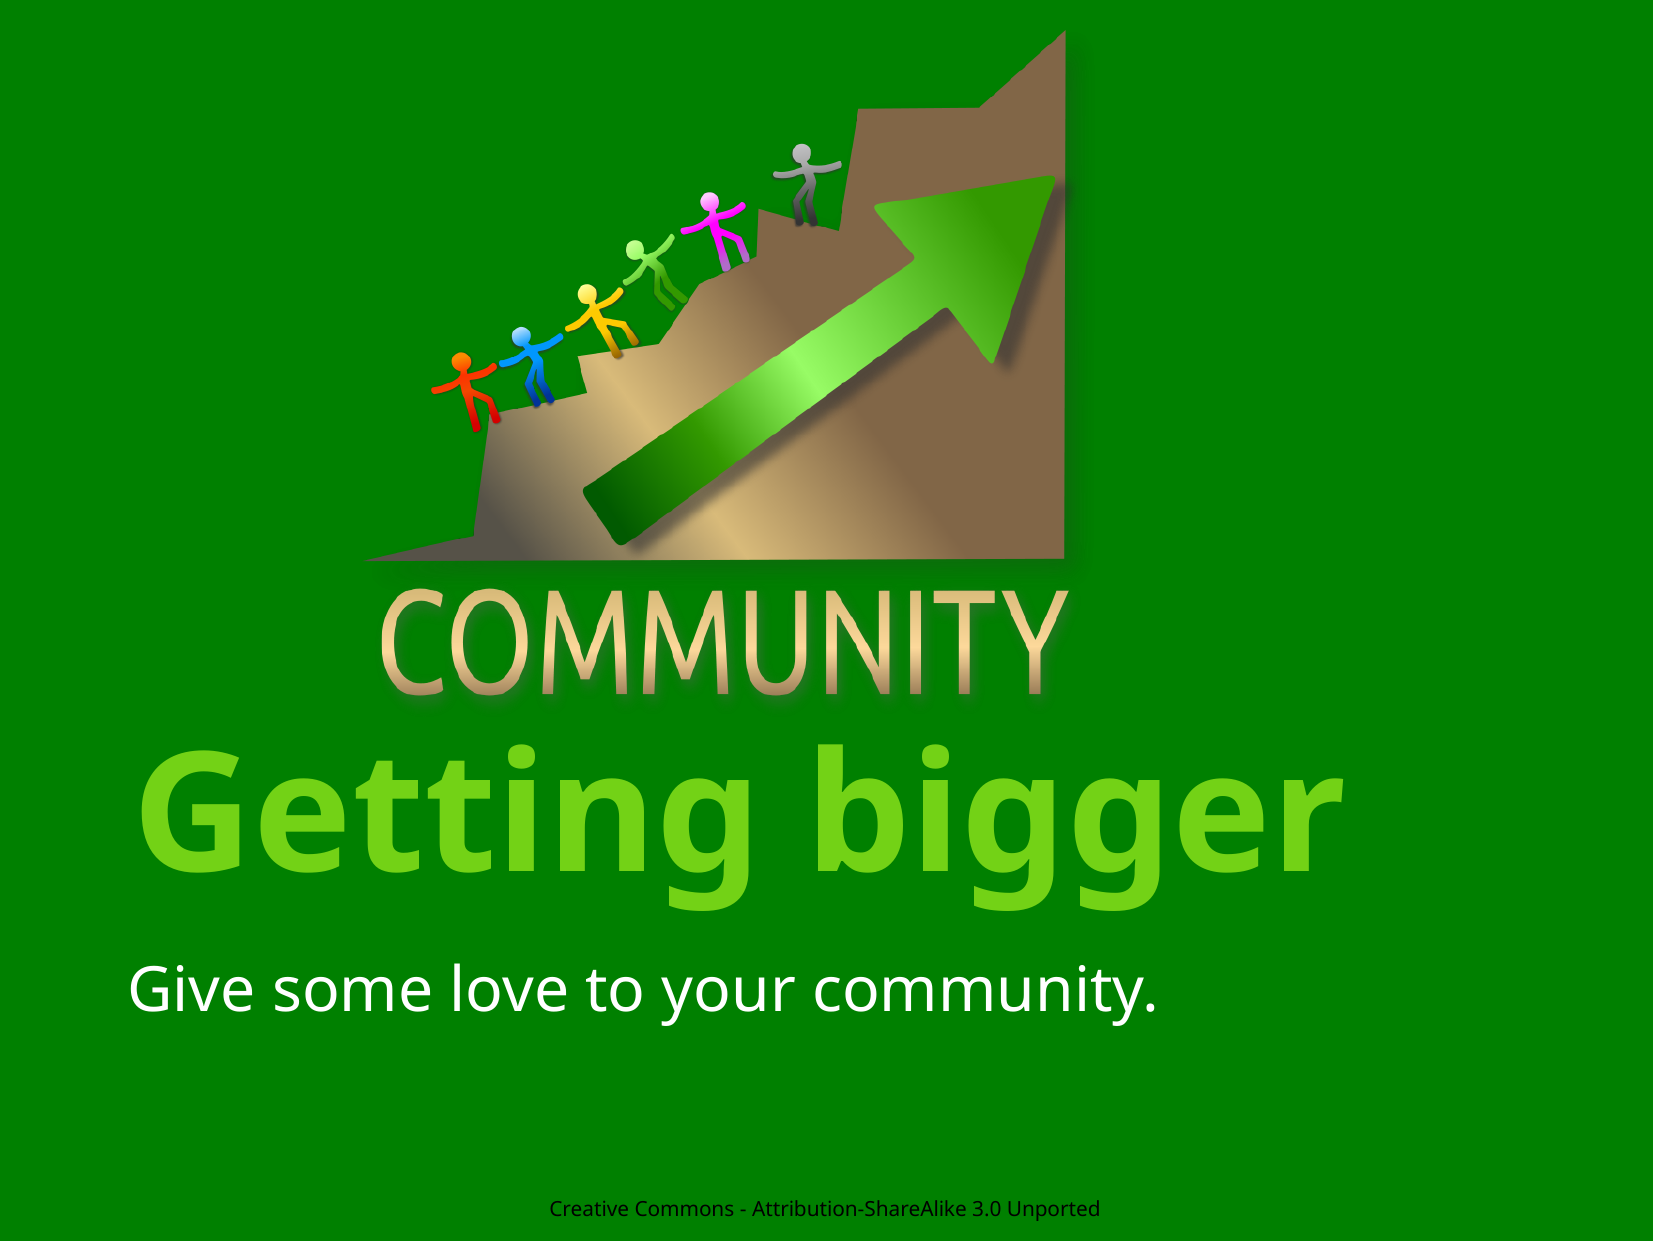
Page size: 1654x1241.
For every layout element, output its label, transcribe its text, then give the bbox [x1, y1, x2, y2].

text_box Getting bigger [118, 129, 1535, 928]
text_box Give some love to your community. [112, 937, 1530, 1145]
picture [351, 19, 1102, 721]
